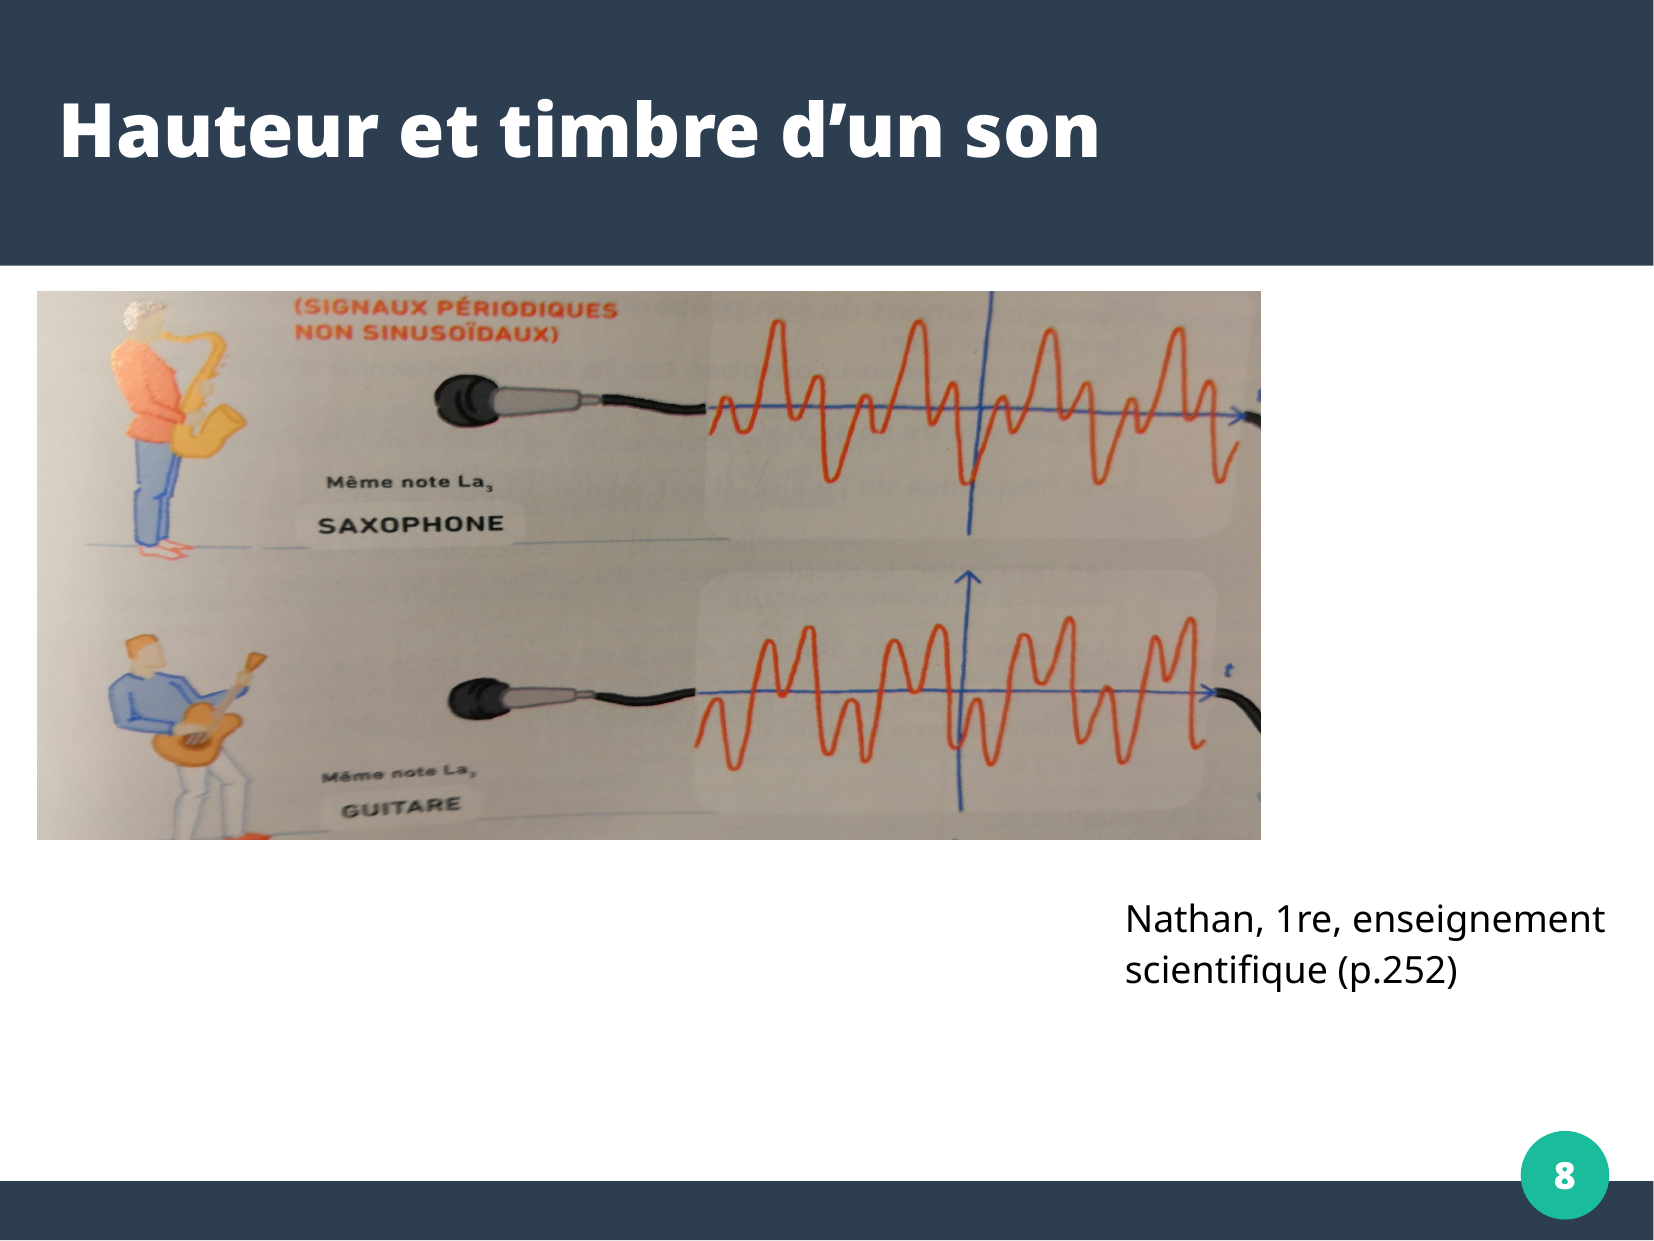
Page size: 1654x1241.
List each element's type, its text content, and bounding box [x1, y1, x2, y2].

picture [37, 291, 1261, 841]
text_box Nathan, 1re, enseignement scientifique (p.252) [1110, 885, 1636, 1031]
title Hauteur et timbre d’un son [59, 49, 1595, 207]
